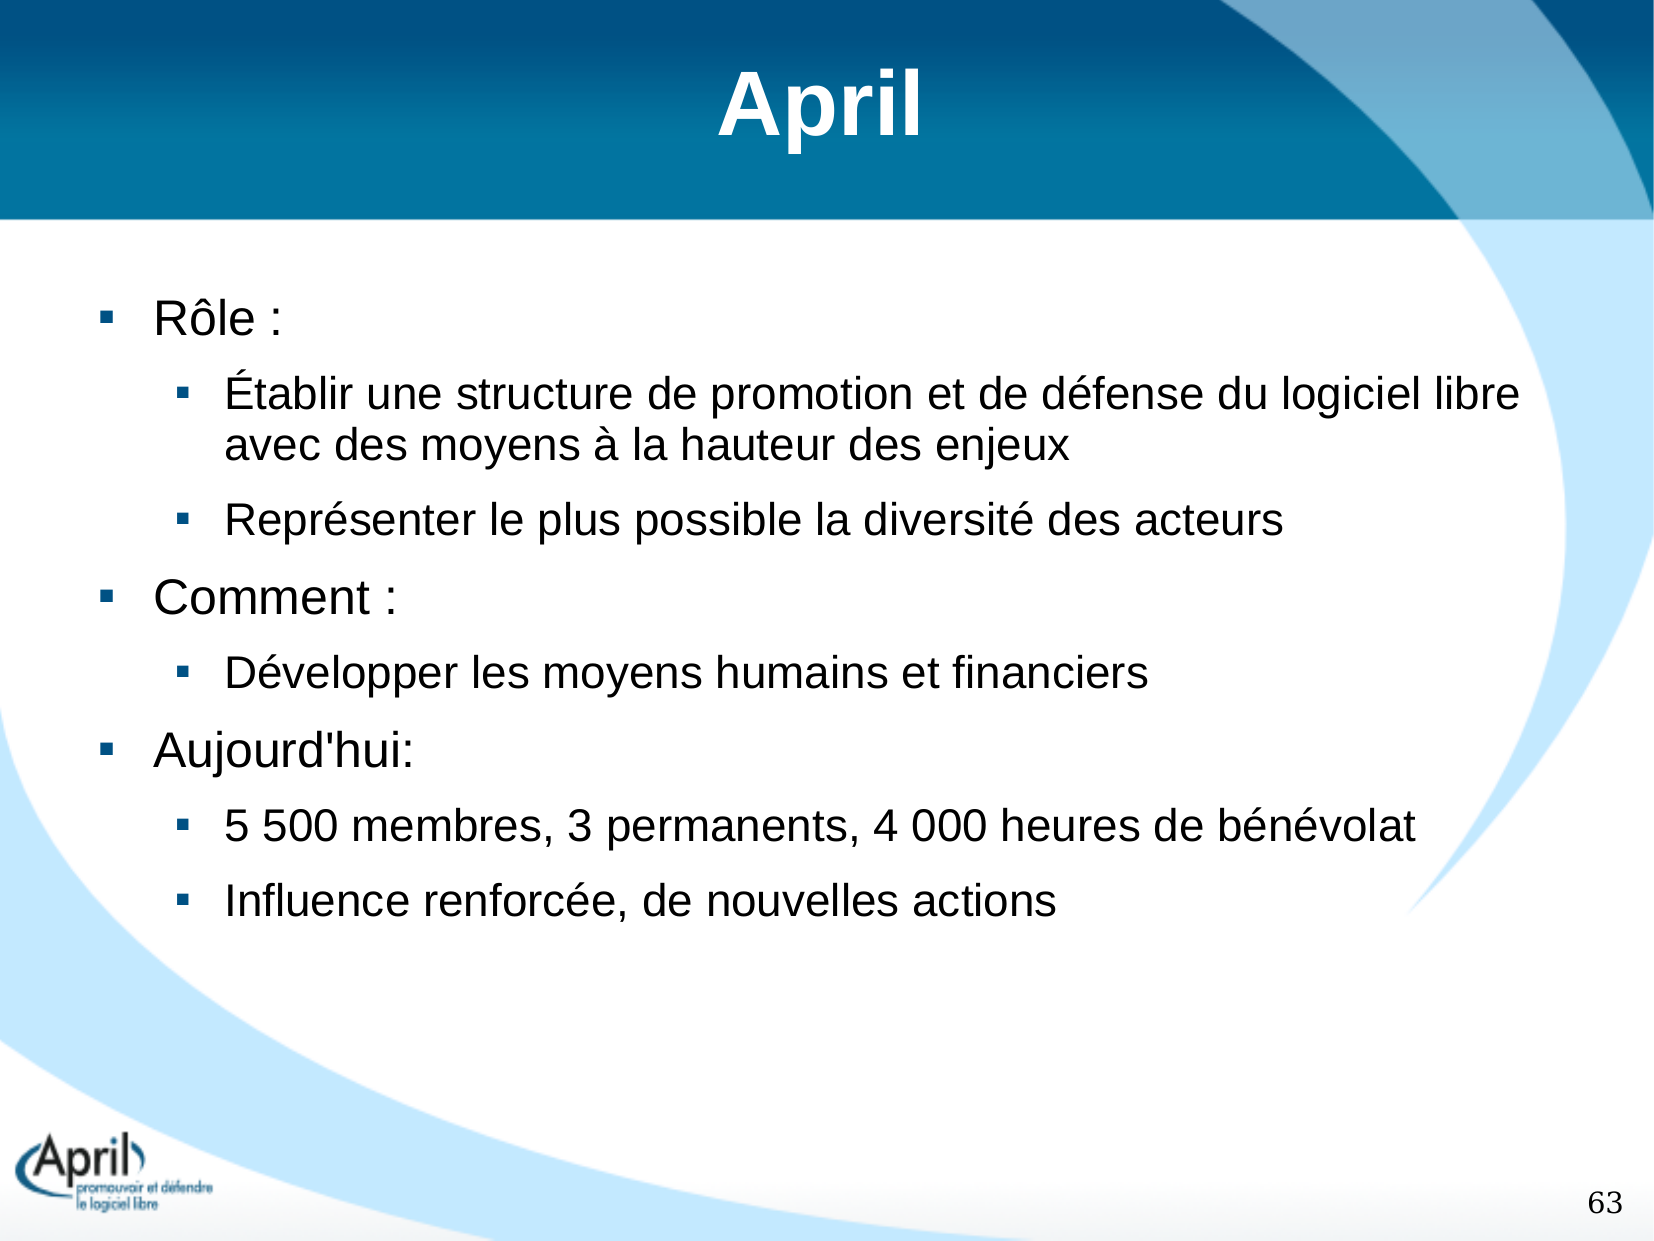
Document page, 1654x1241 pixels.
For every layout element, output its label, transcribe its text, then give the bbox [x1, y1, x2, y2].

list Rôle : Établir une structure de promotion et de défense du logiciel libre avec des moyens à la hauteur des enjeux Représenter le plus possible la diversité des acteurs Comment : Développer les moyens humains et financiers Aujourd'hui: 5 500 membres, 3 permanents, 4 000 heures de bénévolat Influence renforcée, de nouvelles actions [82, 290, 1571, 1094]
title April [76, 7, 1565, 200]
picture [0, 0, 1654, 1241]
